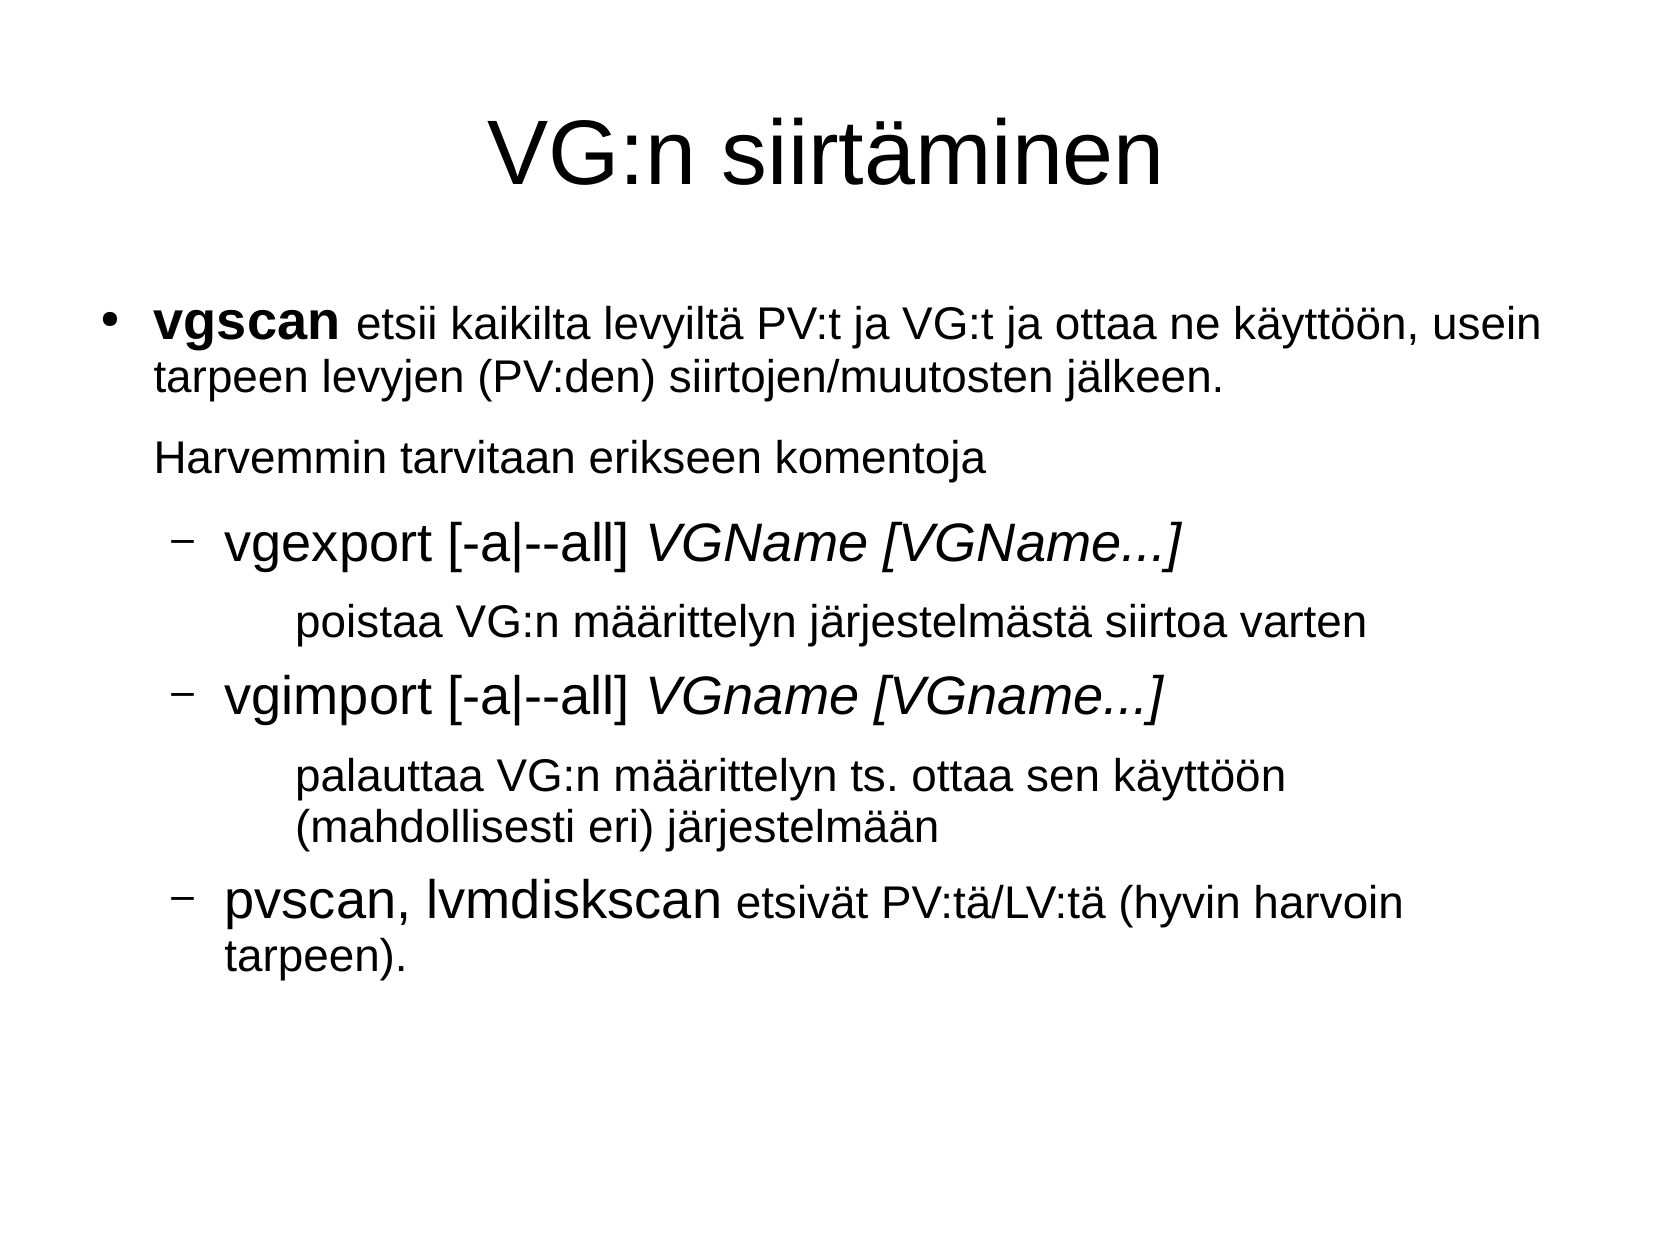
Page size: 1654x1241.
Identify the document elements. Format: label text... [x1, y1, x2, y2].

list vgscan etsii kaikilta levyiltä PV:t ja VG:t ja ottaa ne käyttöön, usein tarpeen levyjen (PV:den) siirtojen/muutosten jälkeen. Harvemmin tarvitaan erikseen komentoja vgexport [-a|--all] VGName [VGName...] poistaa VG:n määrittelyn järjestelmästä siirtoa varten vgimport [-a|--all] VGname [VGname...] palauttaa VG:n määrittelyn ts. ottaa sen käyttöön (mahdollisesti eri) järjestelmään pvscan, lvmdiskscan etsivät PV:tä/LV:tä (hyvin harvoin tarpeen). [82, 290, 1571, 1010]
title VG:n siirtäminen [82, 49, 1571, 257]
